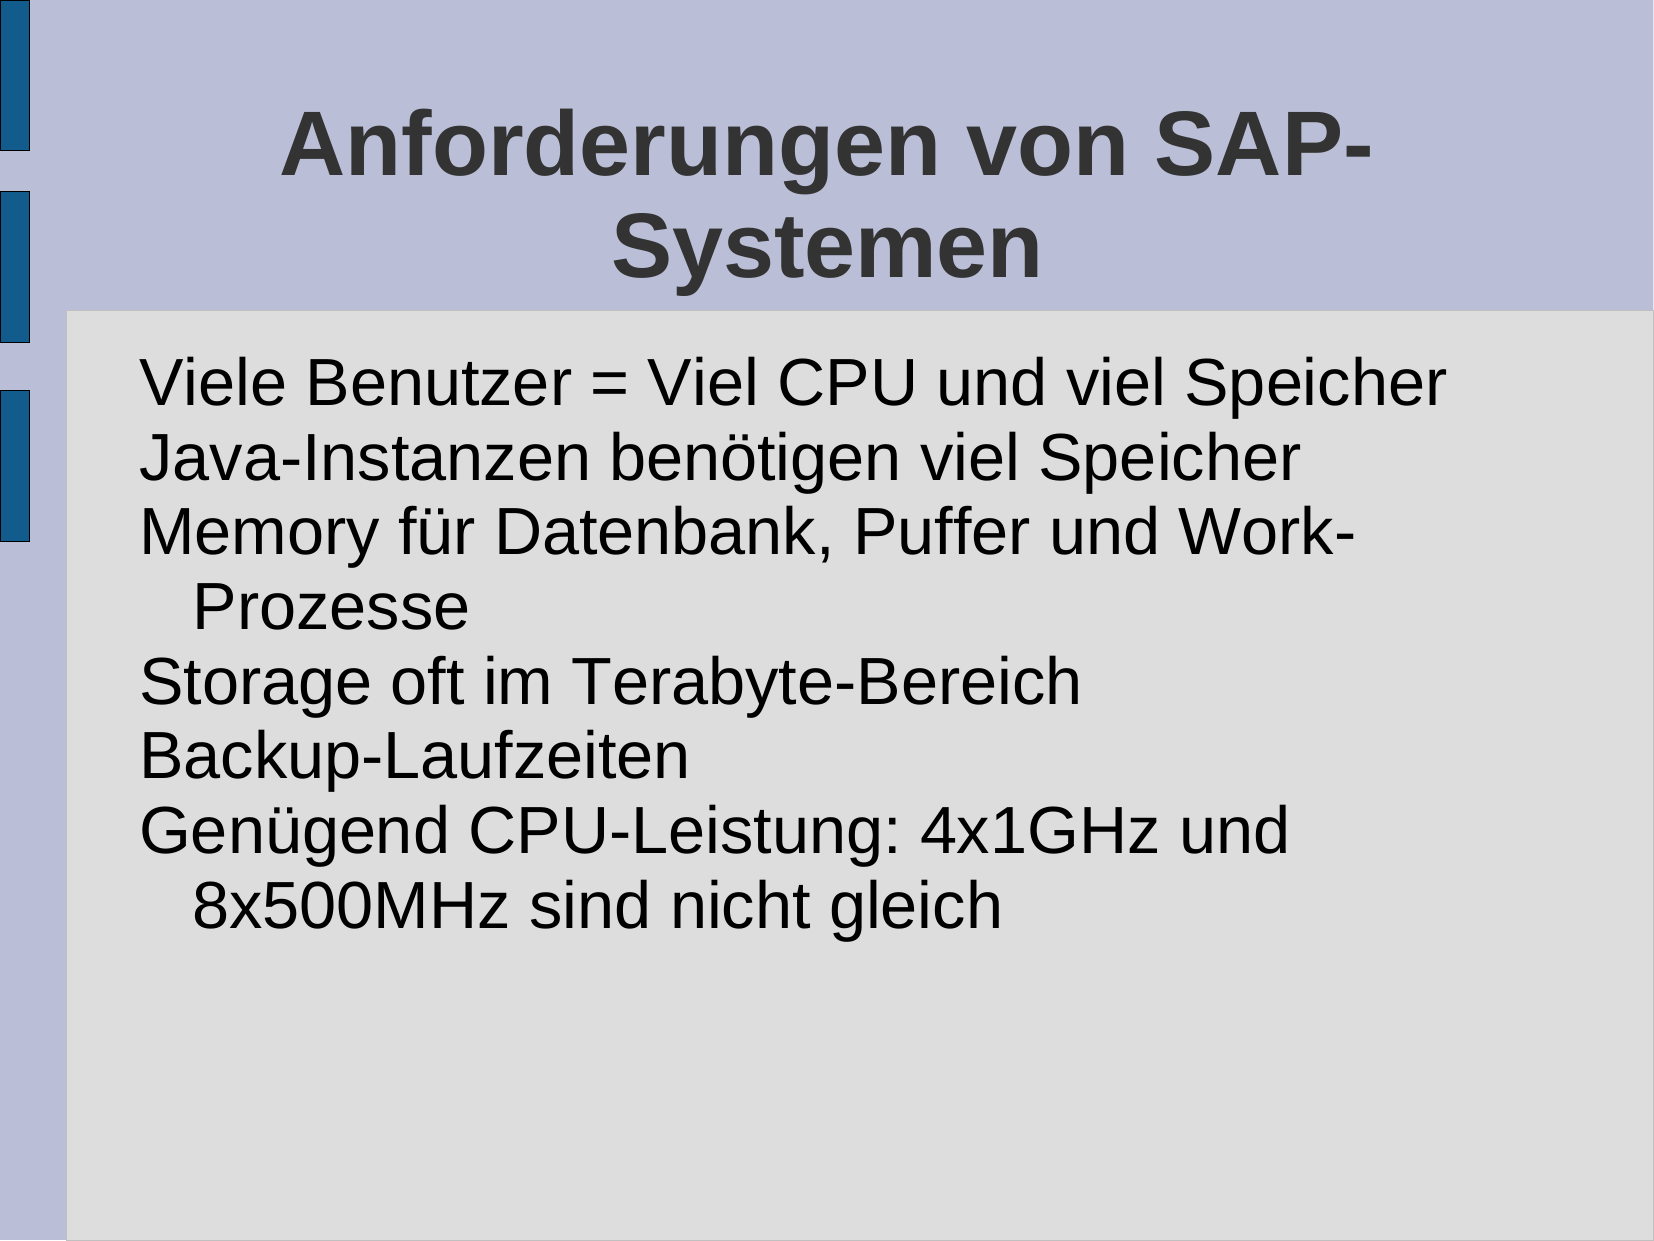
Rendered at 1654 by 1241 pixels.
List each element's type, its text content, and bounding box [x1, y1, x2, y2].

title Anforderungen von SAP-Systemen [121, 91, 1534, 299]
list Viele Benutzer = Viel CPU und viel Speicher Java-Instanzen benötigen viel Speicher Memory für Datenbank, Puffer und Work-Prozesse Storage oft im Terabyte-Bereich Backup-Laufzeiten Genügend CPU-Leistung: 4x1GHz und 8x500MHz sind nicht gleich [121, 344, 1534, 1127]
